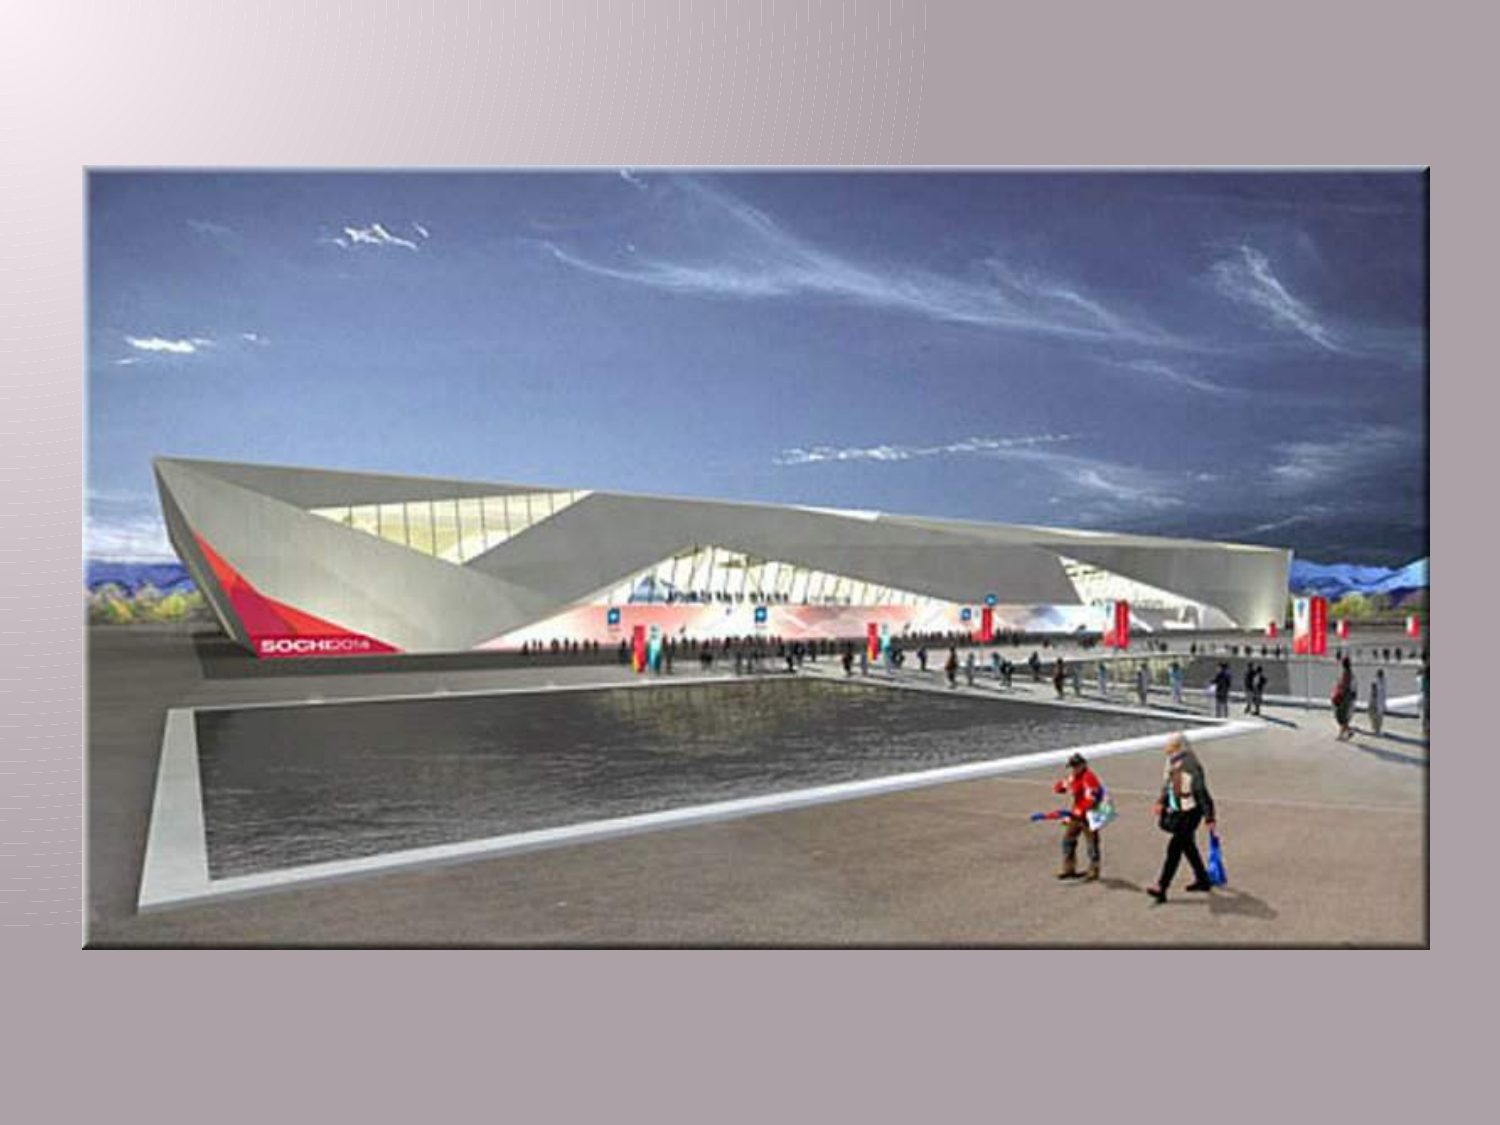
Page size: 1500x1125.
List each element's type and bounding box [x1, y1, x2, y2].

picture [82, 165, 1430, 950]
